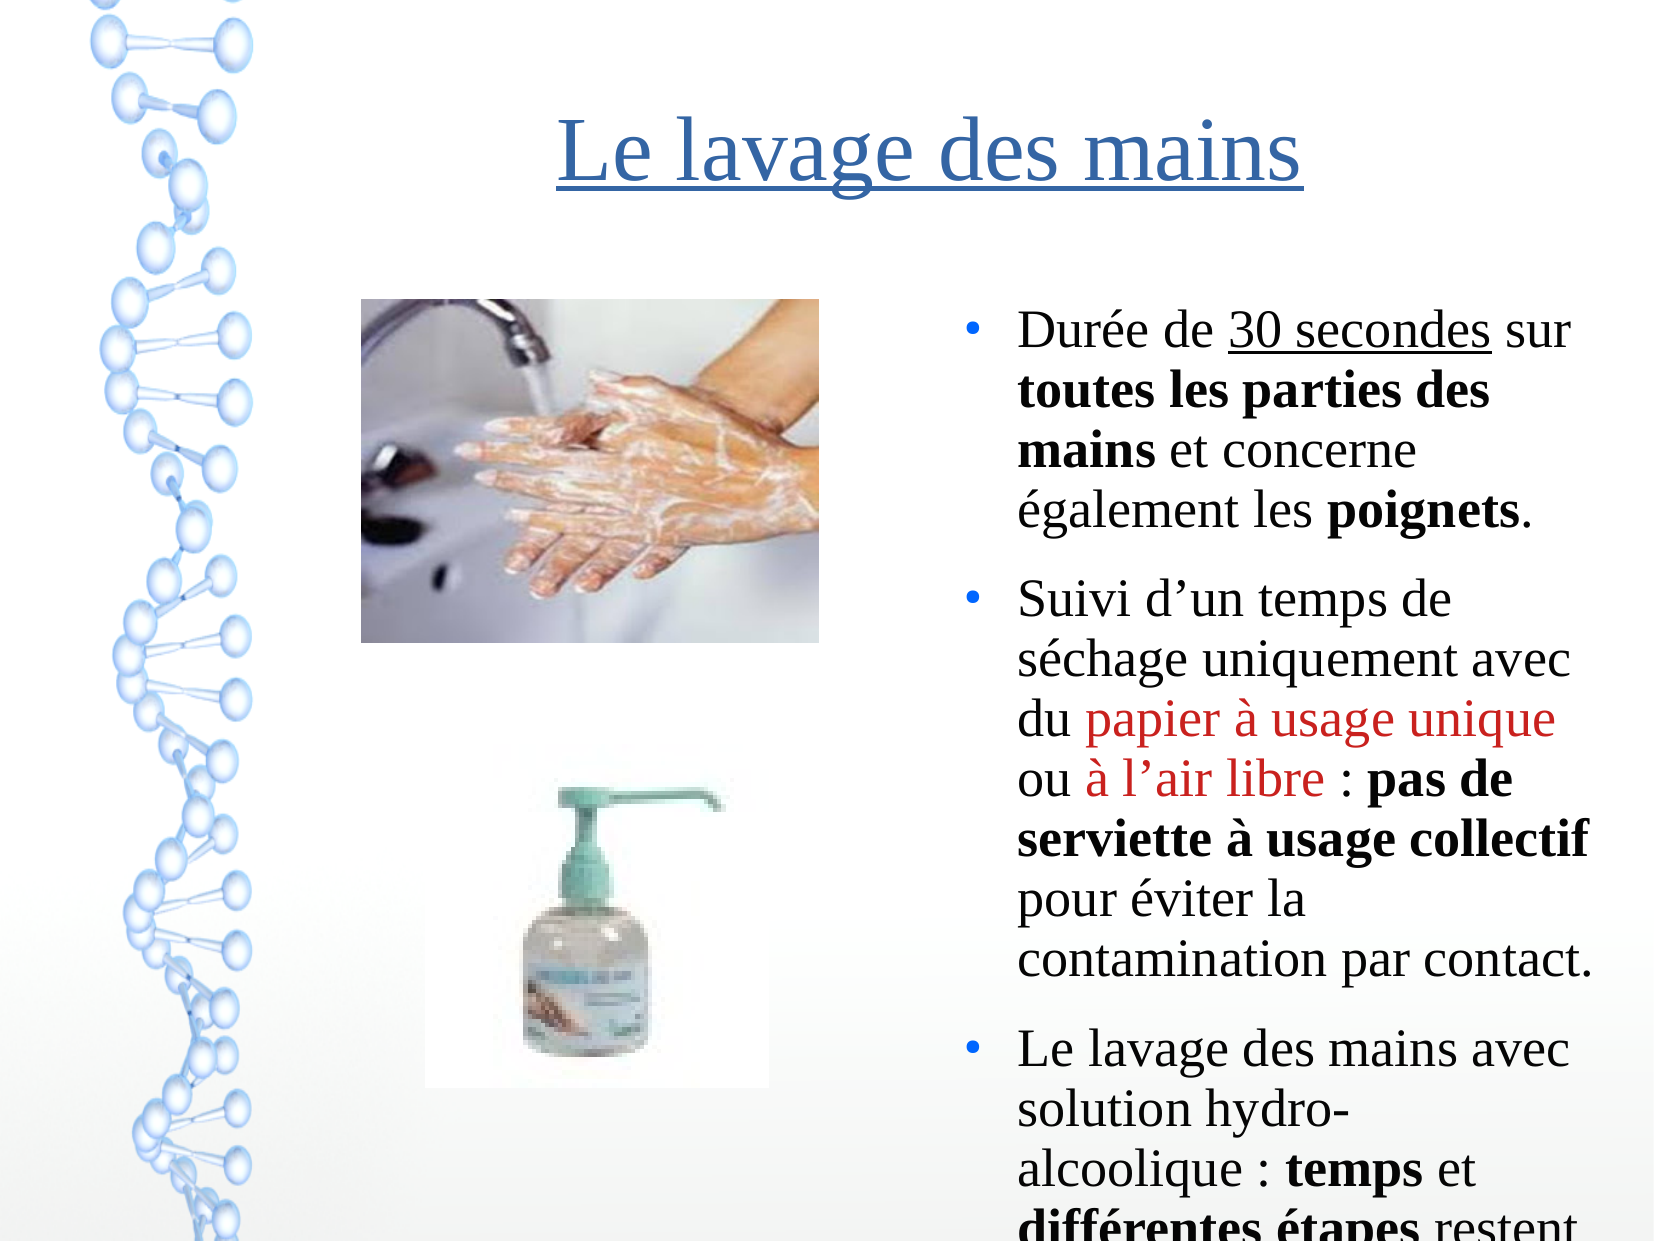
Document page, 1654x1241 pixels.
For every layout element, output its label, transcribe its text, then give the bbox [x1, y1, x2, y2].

picture [1108, 1223, 1113, 1231]
picture [1385, 1223, 1390, 1231]
picture [1459, 1223, 1470, 1231]
picture [1327, 1234, 1334, 1241]
picture [1545, 1224, 1555, 1241]
picture [1181, 1224, 1188, 1241]
picture [1356, 1223, 1365, 1241]
picture [1227, 1223, 1232, 1231]
picture [1155, 1223, 1160, 1231]
picture [1519, 1223, 1530, 1231]
picture [1286, 1223, 1291, 1231]
picture [1027, 1223, 1036, 1241]
list Durée de 30 secondes sur toutes les parties des mains et concerne également les poignets. Suivi d’un temps de séchage uniquement avec du papier à usage unique ou à l’air libre : pas de serviette à usage collectif pour éviter la contamination par contact. Le lavage des mains avec solution hydro-alcoolique : temps et différentes étapes restent les mêmes. [946, 299, 1595, 1123]
picture [0, 0, 1654, 1241]
title Le lavage des mains [265, 47, 1595, 252]
